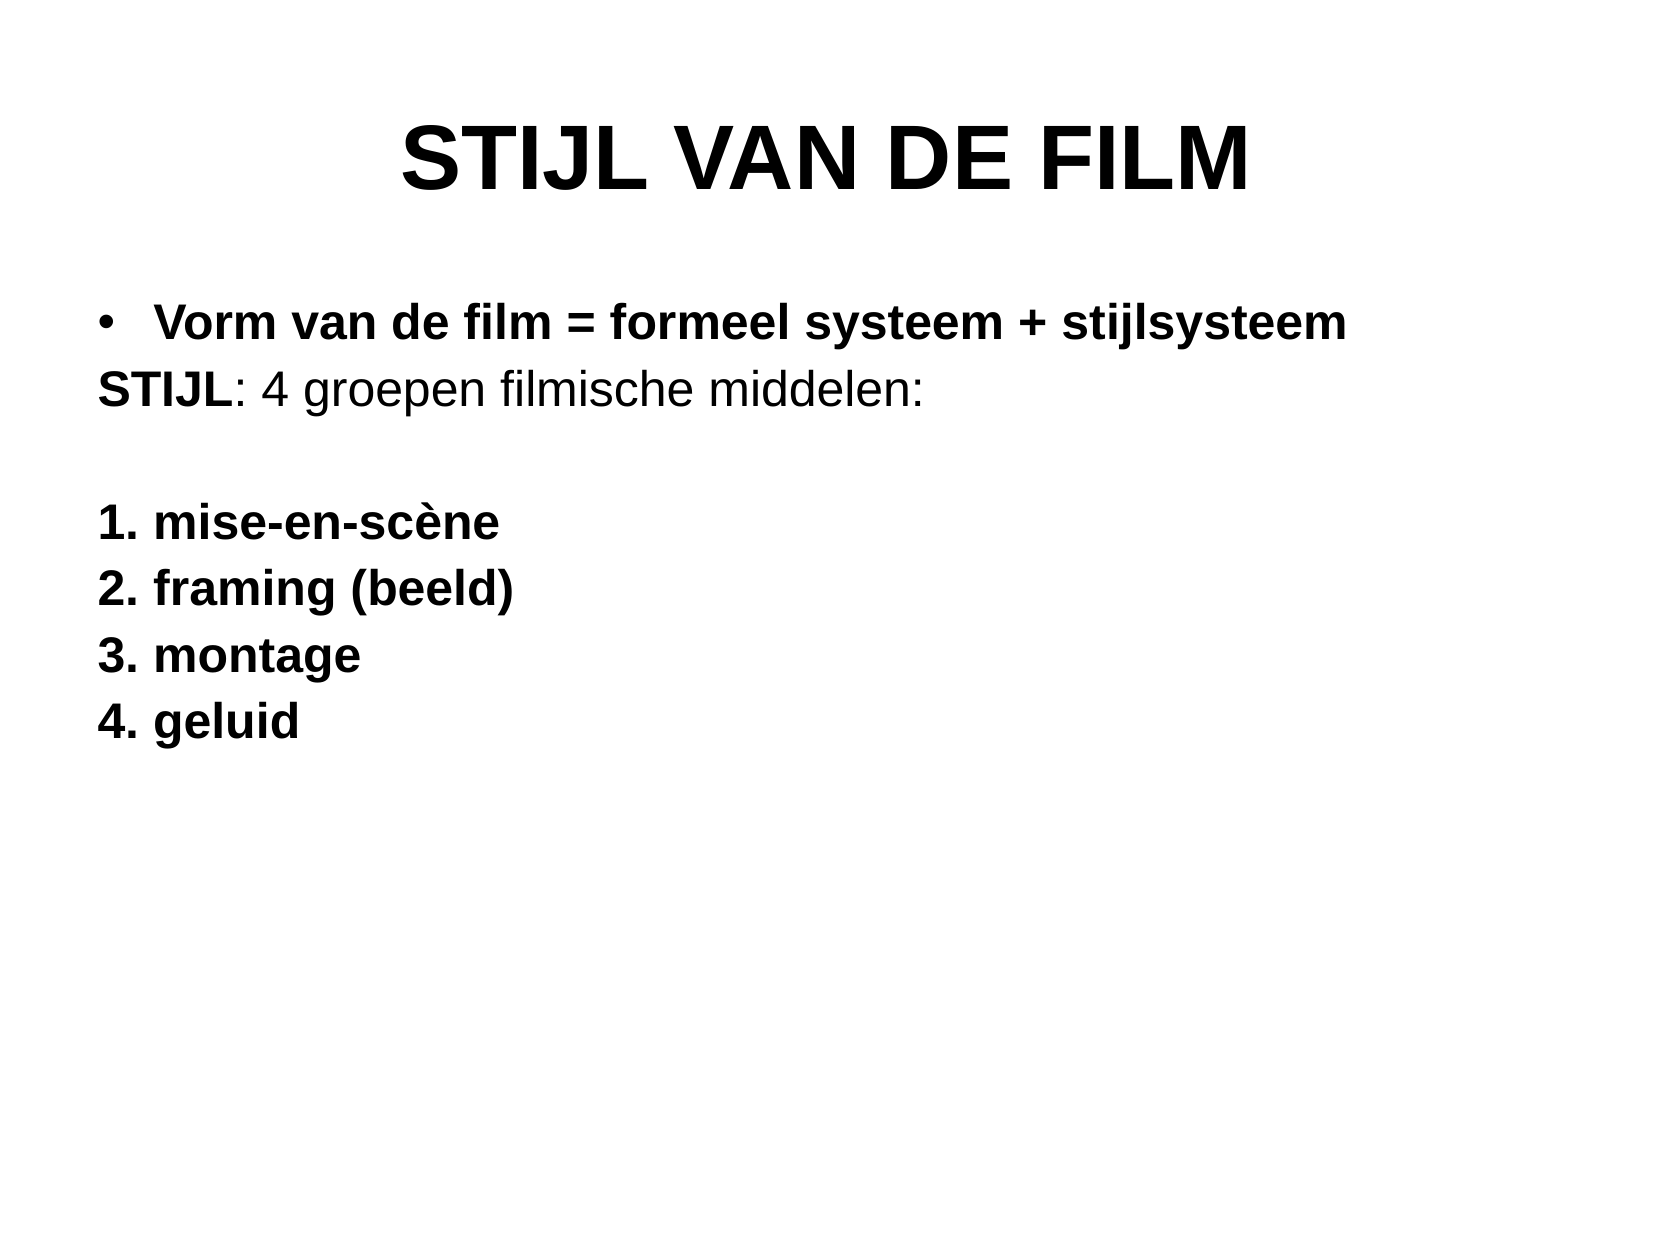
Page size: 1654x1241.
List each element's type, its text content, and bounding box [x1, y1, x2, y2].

list Vorm van de film = formeel systeem + stijlsysteem STIJL: 4 groepen filmische middelen: 1. mise-en-scène 2. framing (beeld) 3. montage 4. geluid [82, 289, 1571, 1183]
title STIJL VAN DE FILM [82, 49, 1571, 257]
